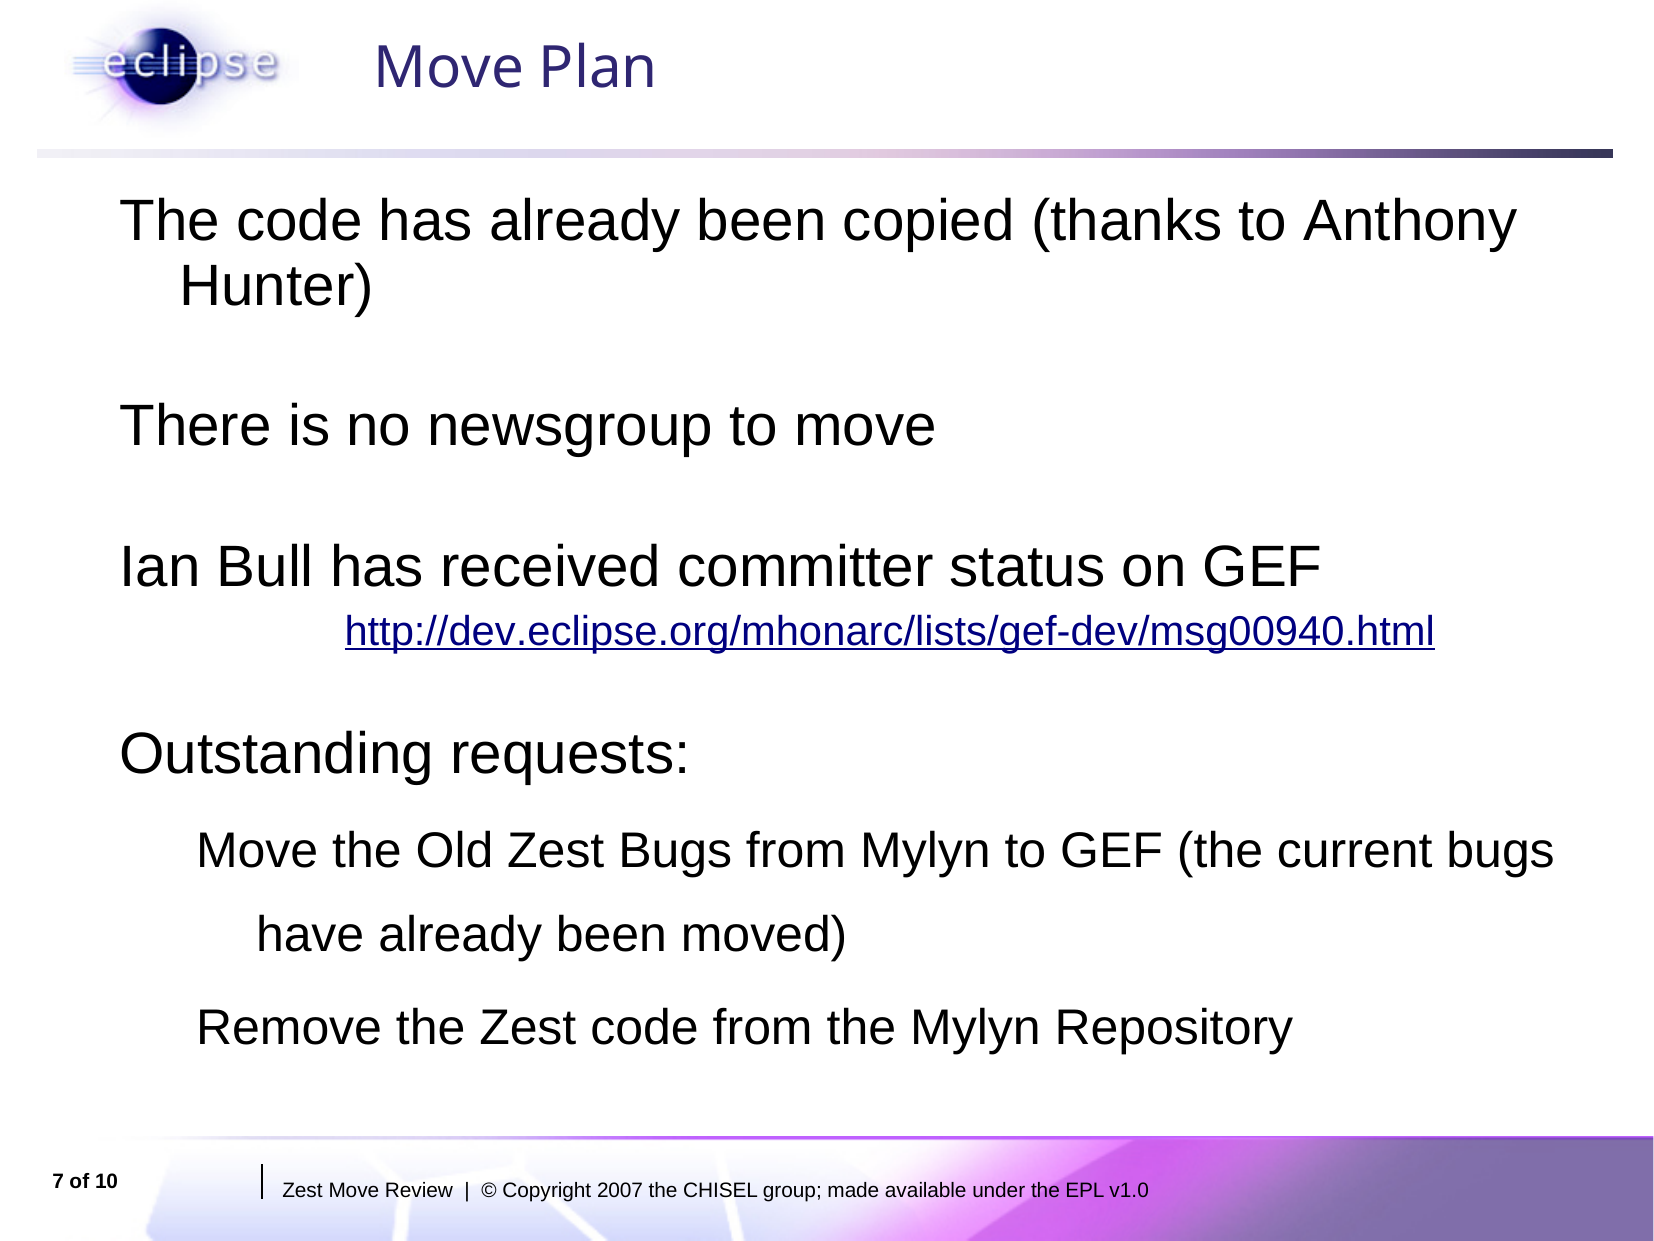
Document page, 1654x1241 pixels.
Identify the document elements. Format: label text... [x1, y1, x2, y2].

title Move Plan [373, 20, 1518, 112]
picture [37, 149, 1613, 158]
list The code has already been copied (thanks to Anthony Hunter) There is no newsgroup to move Ian Bull has received committer status on GEF http://dev.eclipse.org/mhonarc/lists/gef-dev/msg00940.html Outstanding requests: Move the Old Zest Bugs from Mylyn to GEF (the current bugs have already been moved) Remove the Zest code from the Mylyn Repository [119, 187, 1575, 1123]
picture [64, 0, 299, 144]
picture [0, 1136, 1654, 1241]
